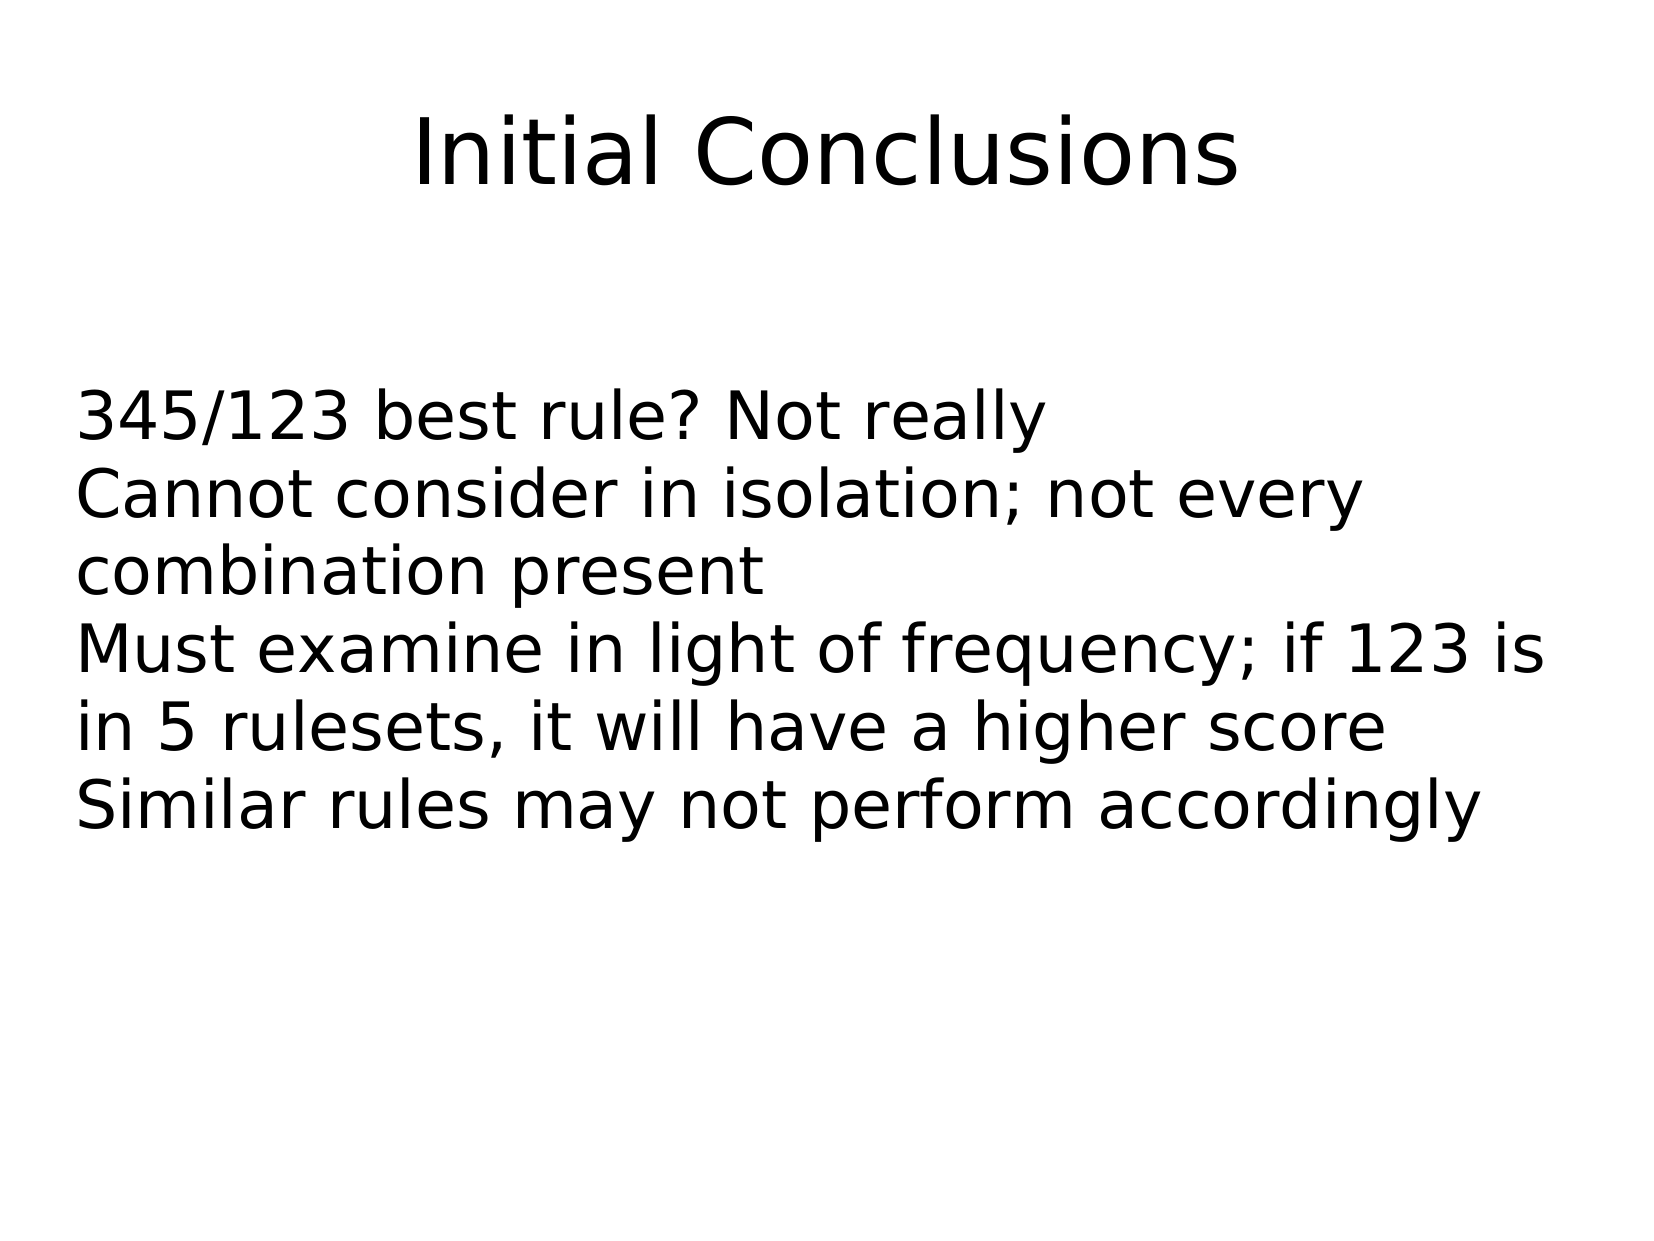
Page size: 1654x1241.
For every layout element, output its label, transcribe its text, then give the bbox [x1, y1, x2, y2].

subtitle 345/123 best rule? Not really Cannot consider in isolation; not every combination present Must examine in light of frequency; if 123 is in 5 rulesets, it will have a higher score Similar rules may not perform accordingly [75, 208, 1564, 1013]
title Initial Conclusions [82, 49, 1571, 257]
